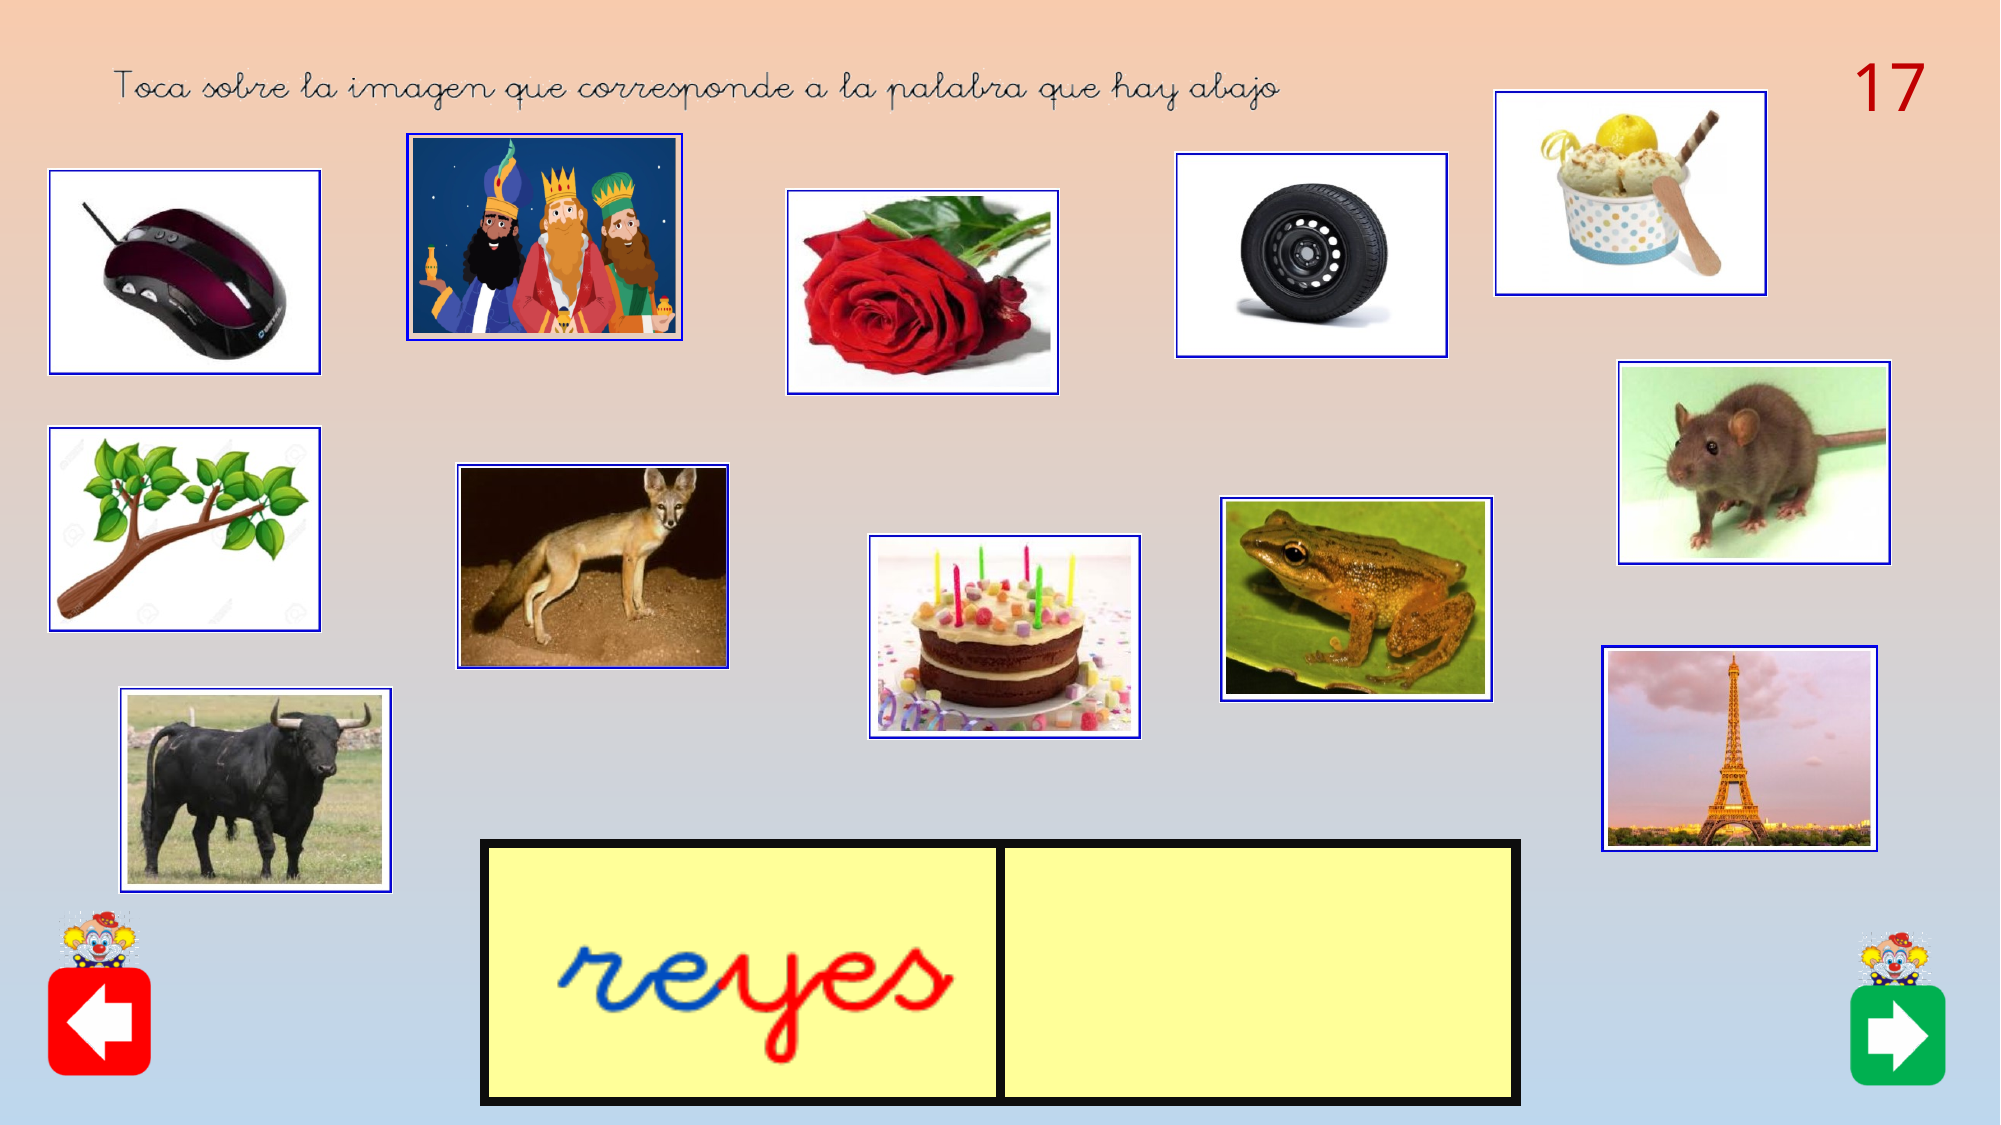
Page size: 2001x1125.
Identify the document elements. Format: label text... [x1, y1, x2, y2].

picture [47, 910, 151, 1076]
picture [106, 57, 1768, 297]
picture [1850, 931, 1946, 1086]
picture [455, 462, 730, 670]
picture [406, 133, 683, 341]
picture [1601, 645, 1878, 852]
picture [785, 188, 1060, 396]
text_box 17 [1820, 37, 1958, 133]
picture [1616, 359, 1892, 566]
picture [118, 686, 393, 894]
picture [1174, 151, 1449, 359]
picture [867, 533, 1142, 740]
picture [47, 425, 322, 633]
picture [523, 860, 987, 1076]
text_box [484, 843, 1516, 1102]
picture [47, 168, 322, 376]
picture [1219, 495, 1494, 703]
